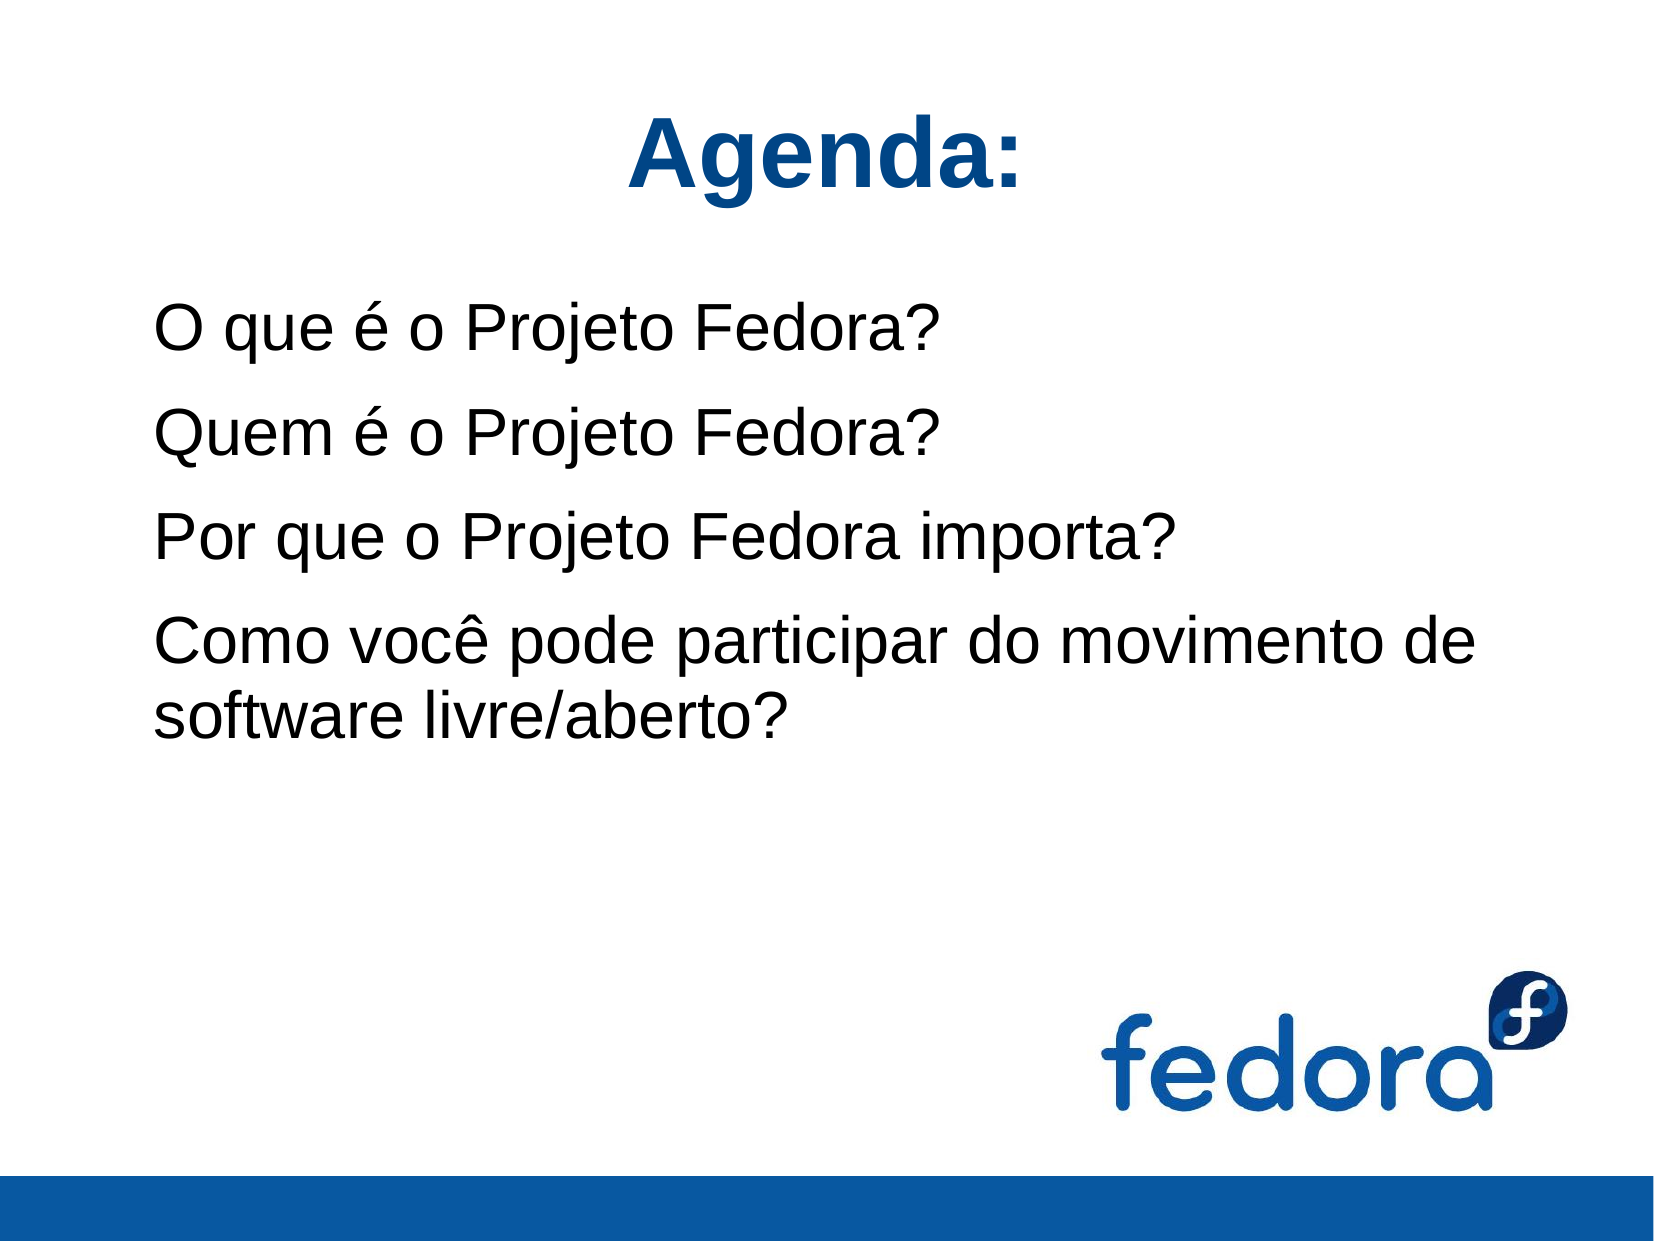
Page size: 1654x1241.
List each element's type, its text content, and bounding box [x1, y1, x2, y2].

picture [0, 1176, 1654, 1241]
title Agenda: [82, 49, 1571, 257]
list O que é o Projeto Fedora? Quem é o Projeto Fedora? Por que o Projeto Fedora importa? Como você pode participar do movimento de software livre/aberto? [82, 290, 1571, 1109]
picture [1087, 958, 1576, 1125]
